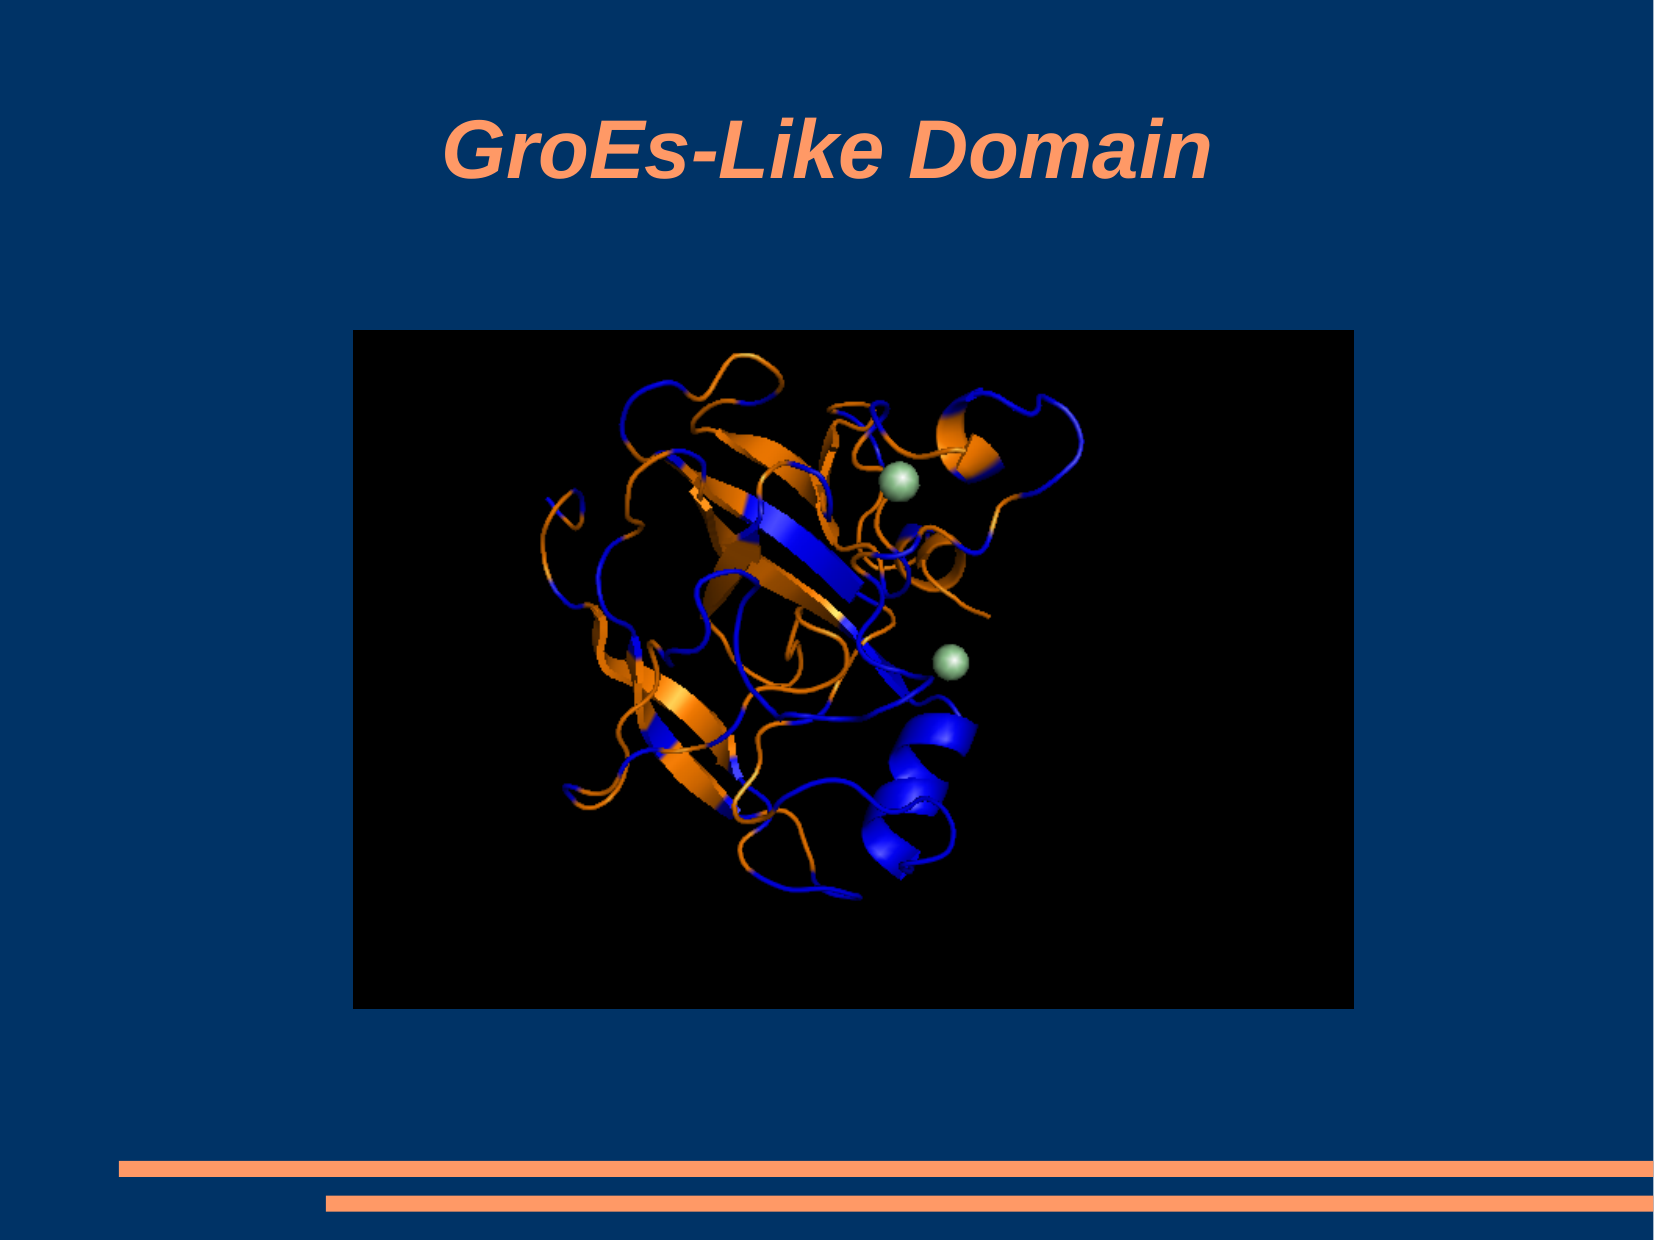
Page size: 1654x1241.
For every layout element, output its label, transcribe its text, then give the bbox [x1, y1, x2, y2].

picture [353, 330, 1354, 1009]
title GroEs-Like Domain [121, 46, 1534, 254]
